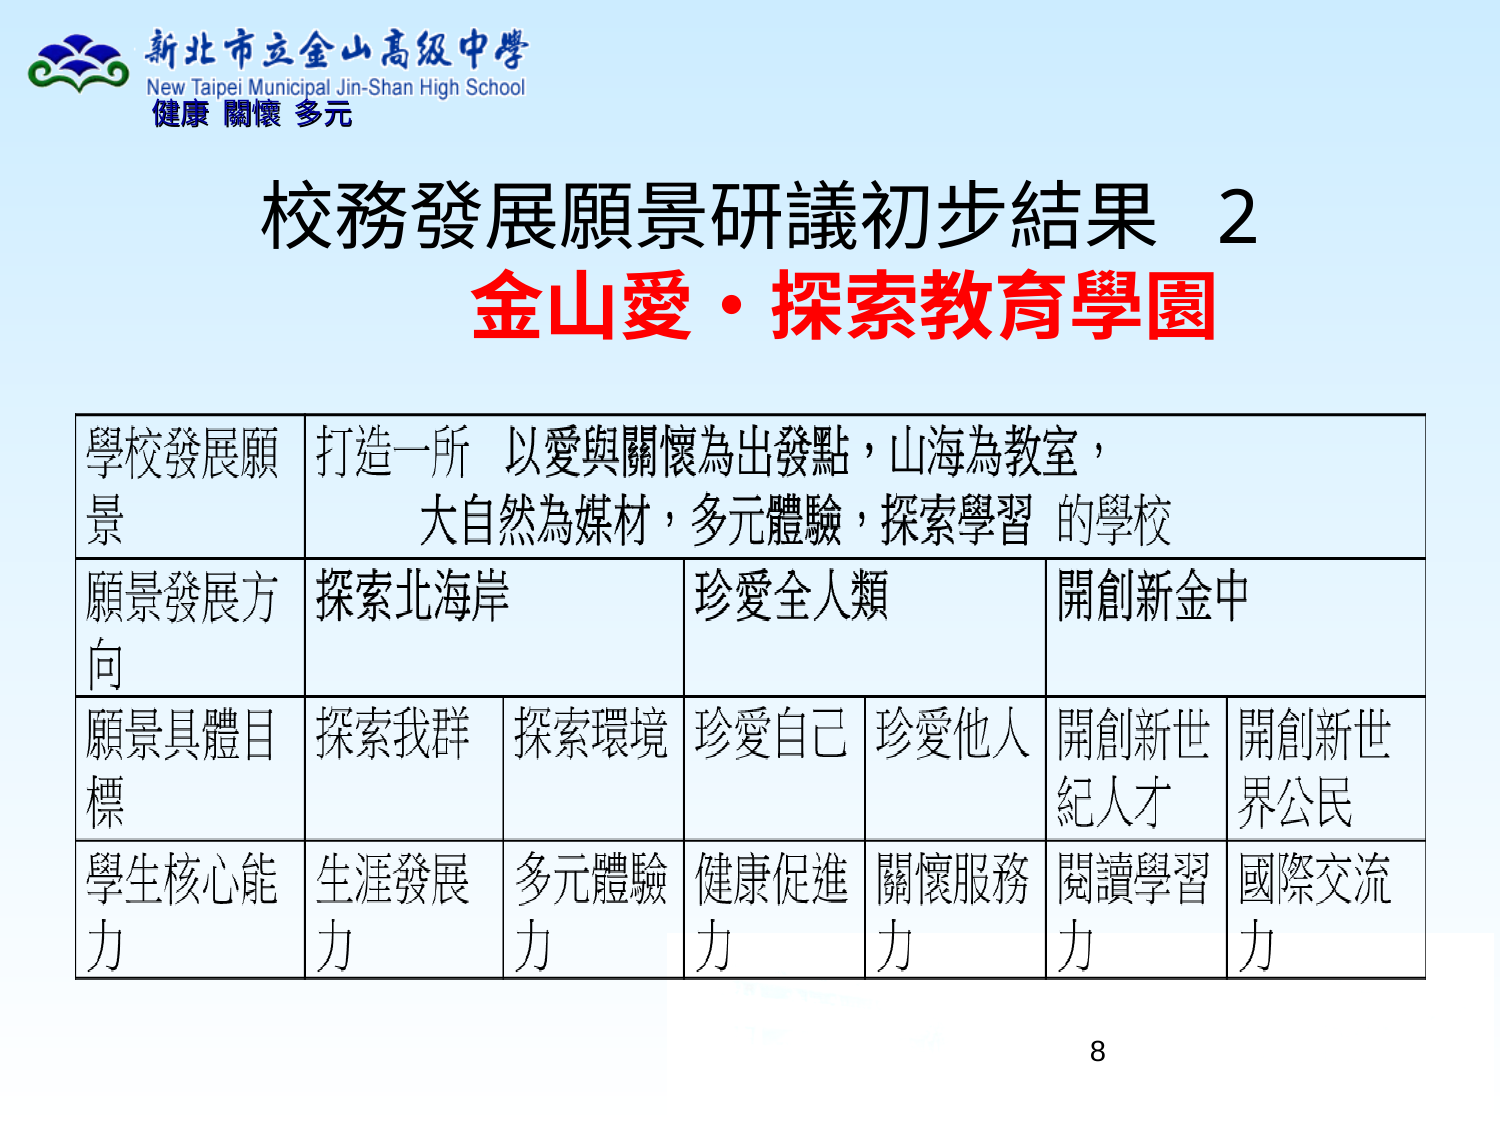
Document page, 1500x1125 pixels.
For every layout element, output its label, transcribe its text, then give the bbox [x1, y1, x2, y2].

title 校務發展願景研議初步結果 2 金山愛‧探索教育學園 [76, 160, 1427, 349]
picture [75, 397, 1426, 1012]
text_box [1074, 1024, 1426, 1103]
